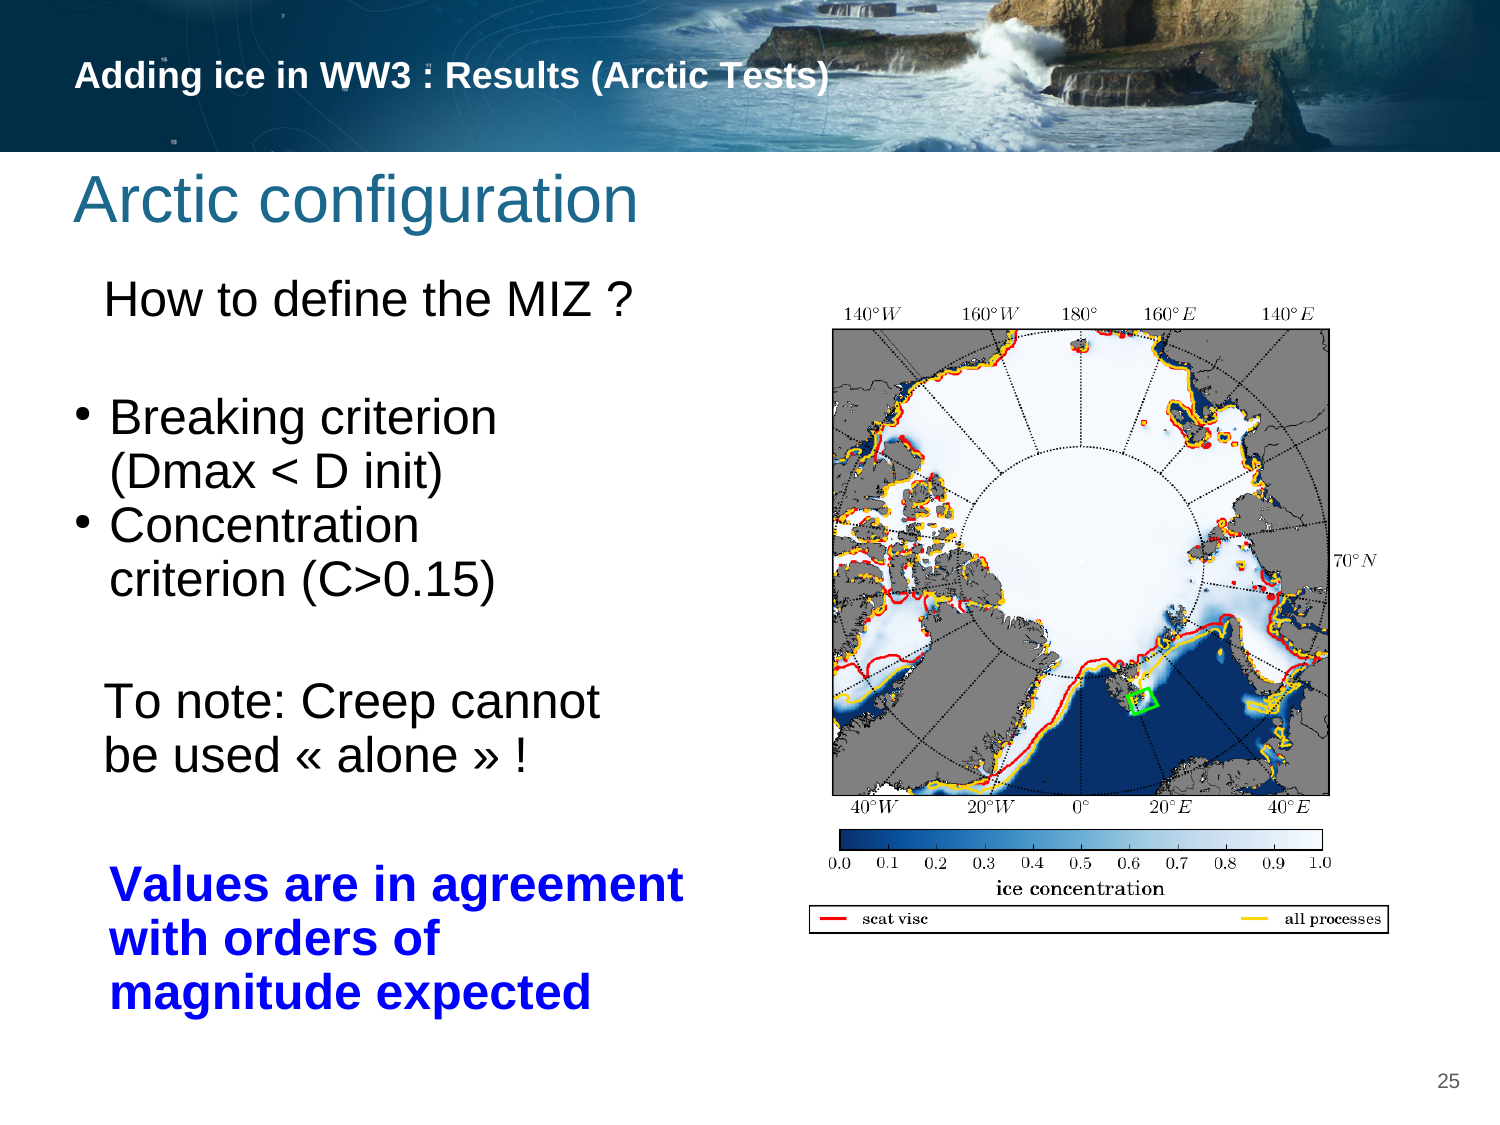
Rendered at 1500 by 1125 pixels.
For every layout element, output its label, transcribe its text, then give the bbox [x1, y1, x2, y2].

title Arctic configuration [59, 147, 1244, 323]
picture [797, 295, 1400, 975]
text_box To note: Creep cannot be used « alone » ! [88, 668, 650, 798]
text_box How to define the MIZ ? [88, 265, 650, 341]
text_box Values are in agreement with orders of magnitude expected [59, 850, 709, 1034]
title Adding ice in WW3 : Results (Arctic Tests) [59, 29, 1093, 119]
picture [0, 0, 1500, 152]
text_box Breaking criterion (Dmax < D init) Concentration criterion (C>0.15) [59, 383, 621, 621]
